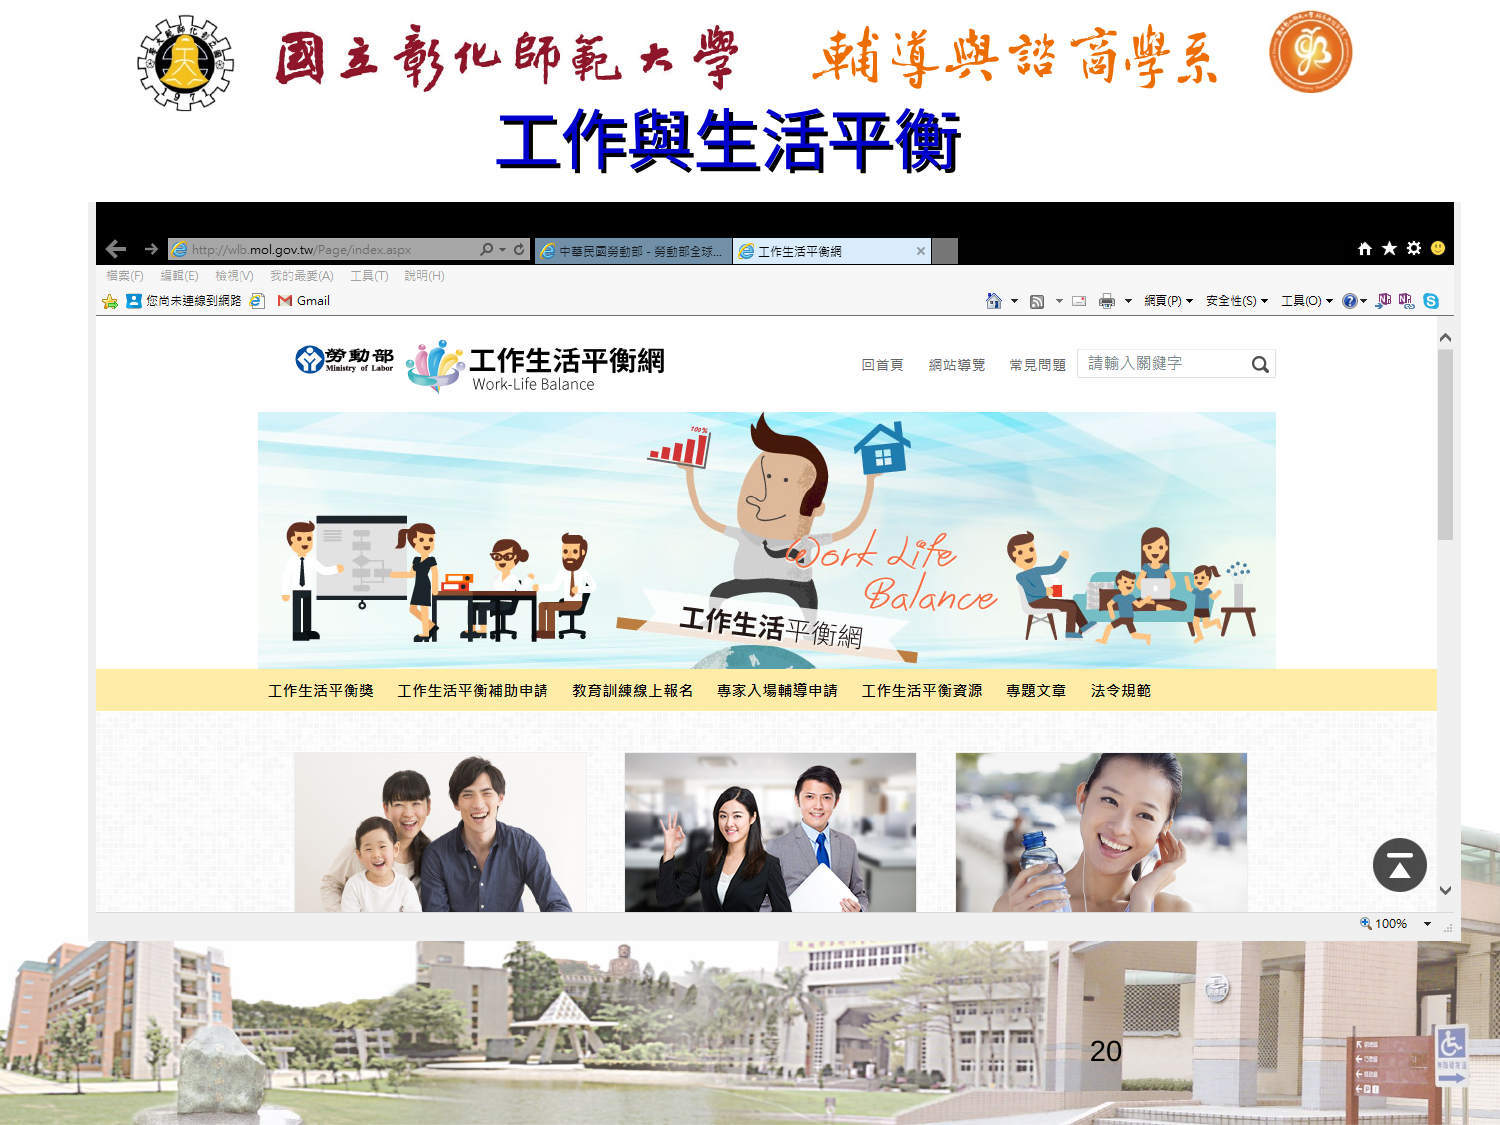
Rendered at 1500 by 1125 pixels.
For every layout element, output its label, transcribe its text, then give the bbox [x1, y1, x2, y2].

picture [88, 202, 1461, 941]
text_box 20 [1074, 1024, 1426, 1103]
text_box 工作與生活平衡 [478, 90, 976, 185]
